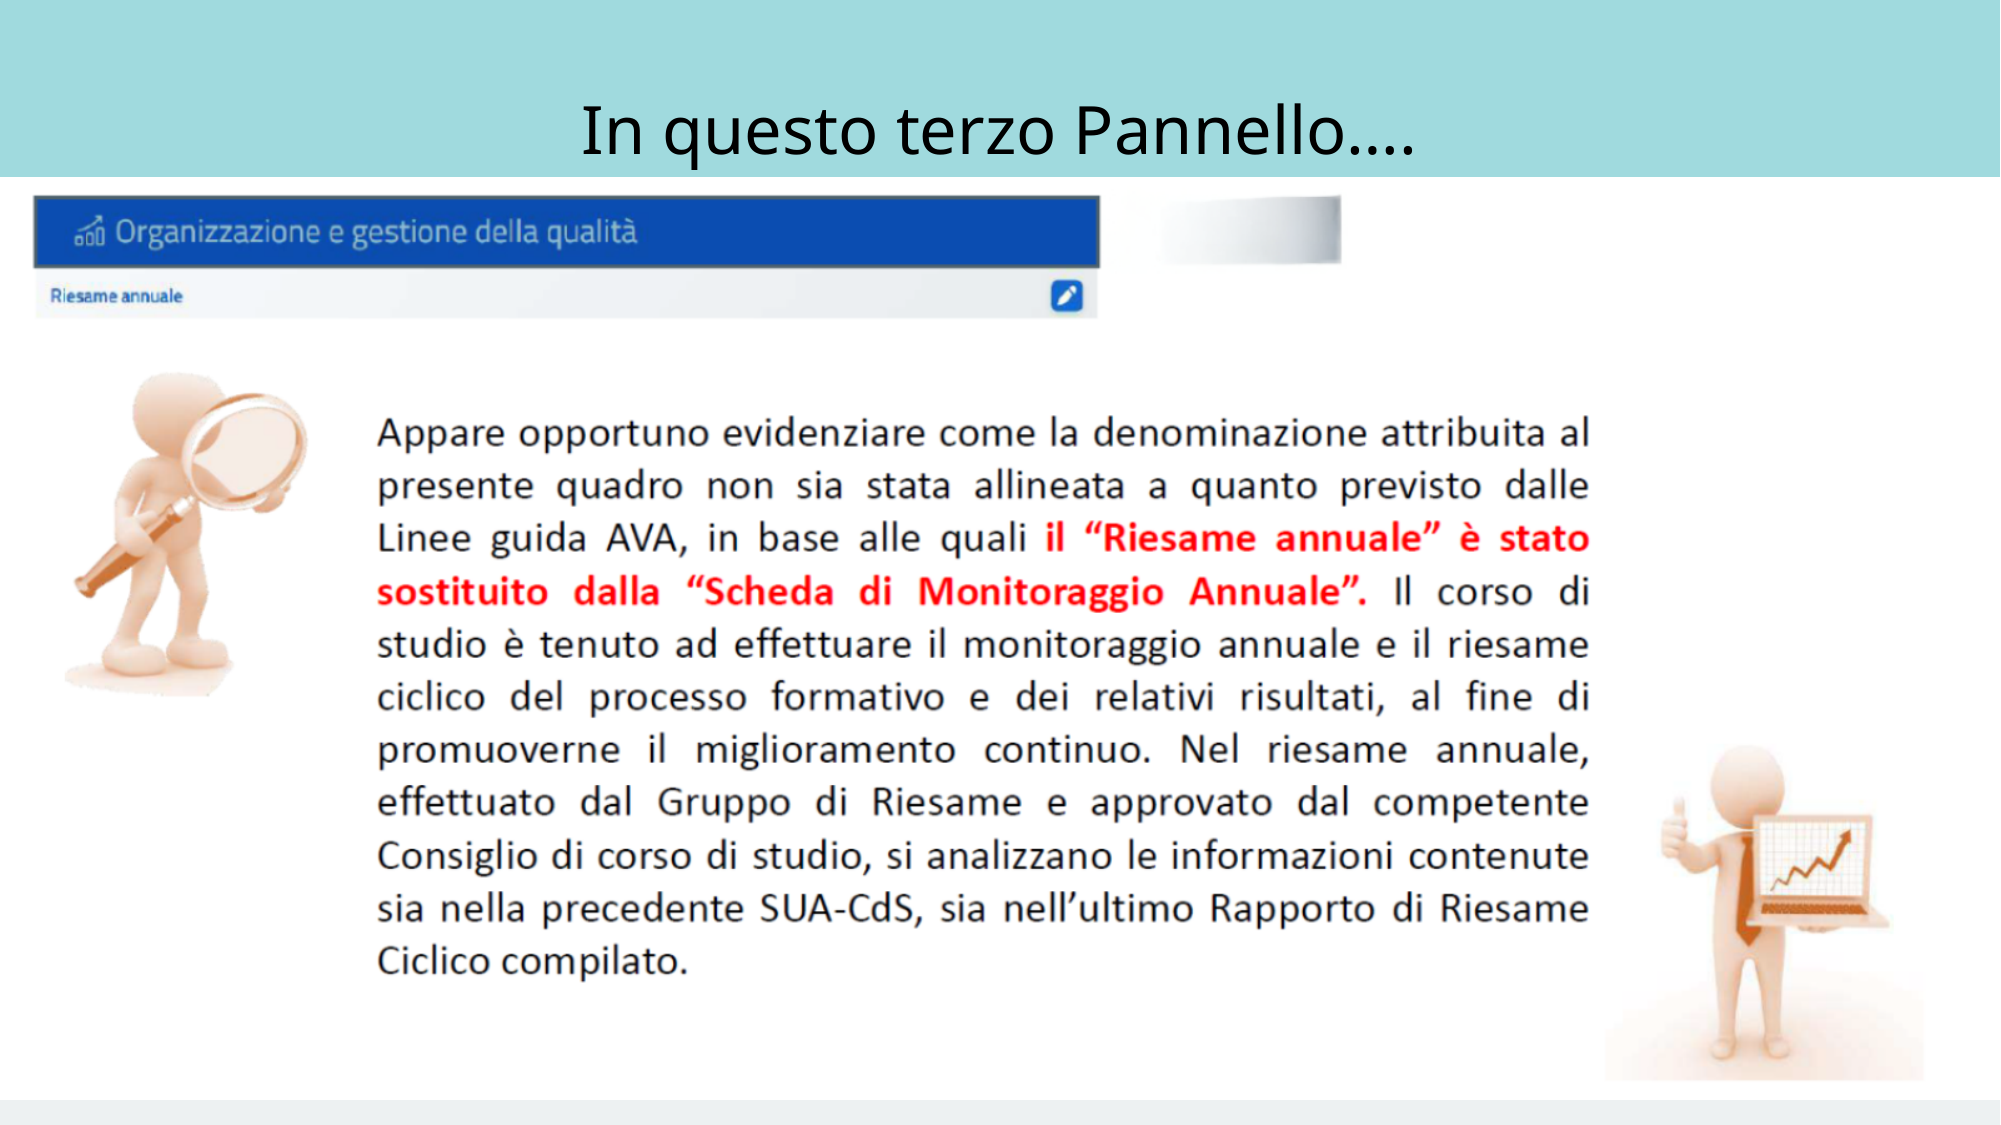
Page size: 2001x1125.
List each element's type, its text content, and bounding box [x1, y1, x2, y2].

text_box In questo terzo Pannello…. [0, 0, 2000, 177]
picture [0, 177, 2000, 1100]
